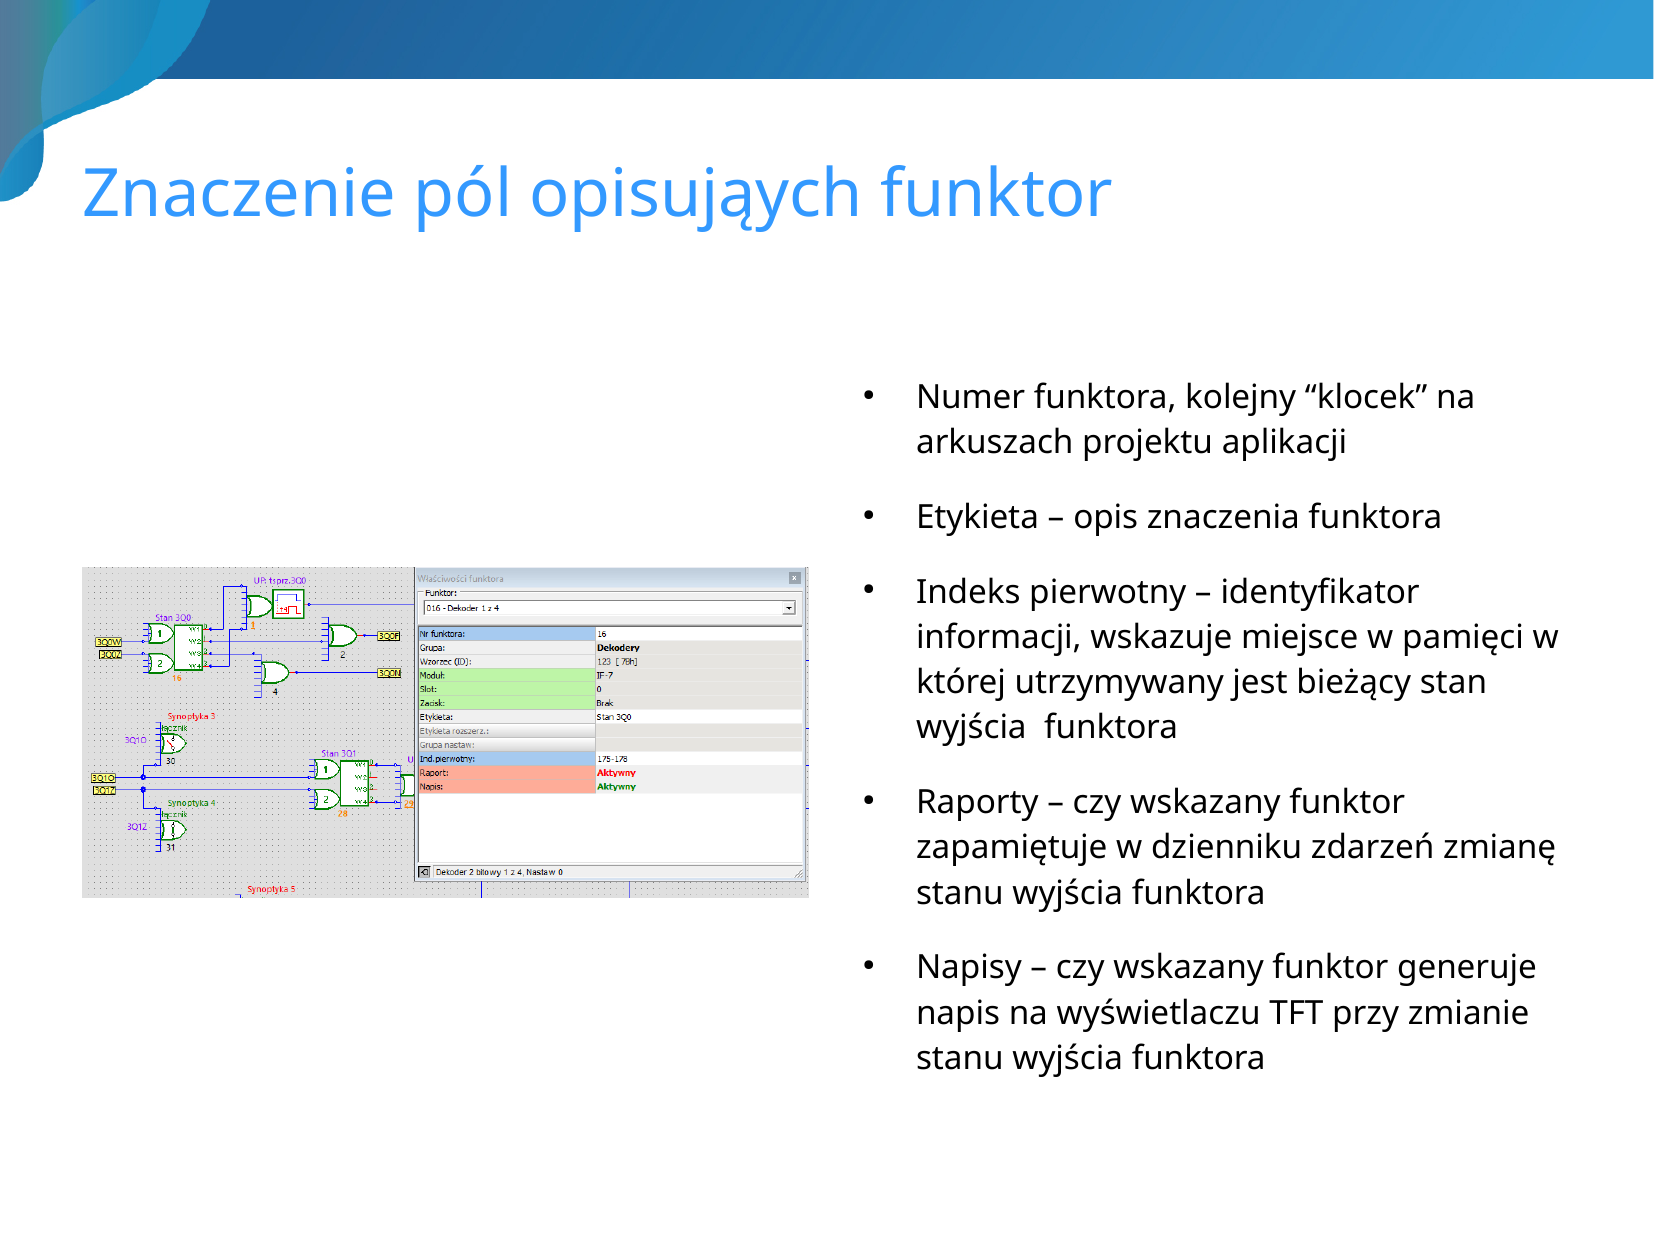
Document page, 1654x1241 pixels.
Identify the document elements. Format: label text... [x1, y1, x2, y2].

list Numer funktora, kolejny “klocek” na arkuszach projektu aplikacji Etykieta – opis znaczenia funktora Indeks pierwotny – identyfikator informacji, wskazuje miejsce w pamięci w której utrzymywany jest bieżący stan wyjścia funktora Raporty – czy wskazany funktor zapamiętuje w dzienniku zdarzeń zmianę stanu wyjścia funktora Napisy – czy wskazany funktor generuje napis na wyświetlaczu TFT przy zmianie stanu wyjścia funktora [845, 372, 1572, 1093]
title Znaczenie pól opisująych funktor [82, 132, 1571, 340]
picture [0, 0, 1654, 1241]
